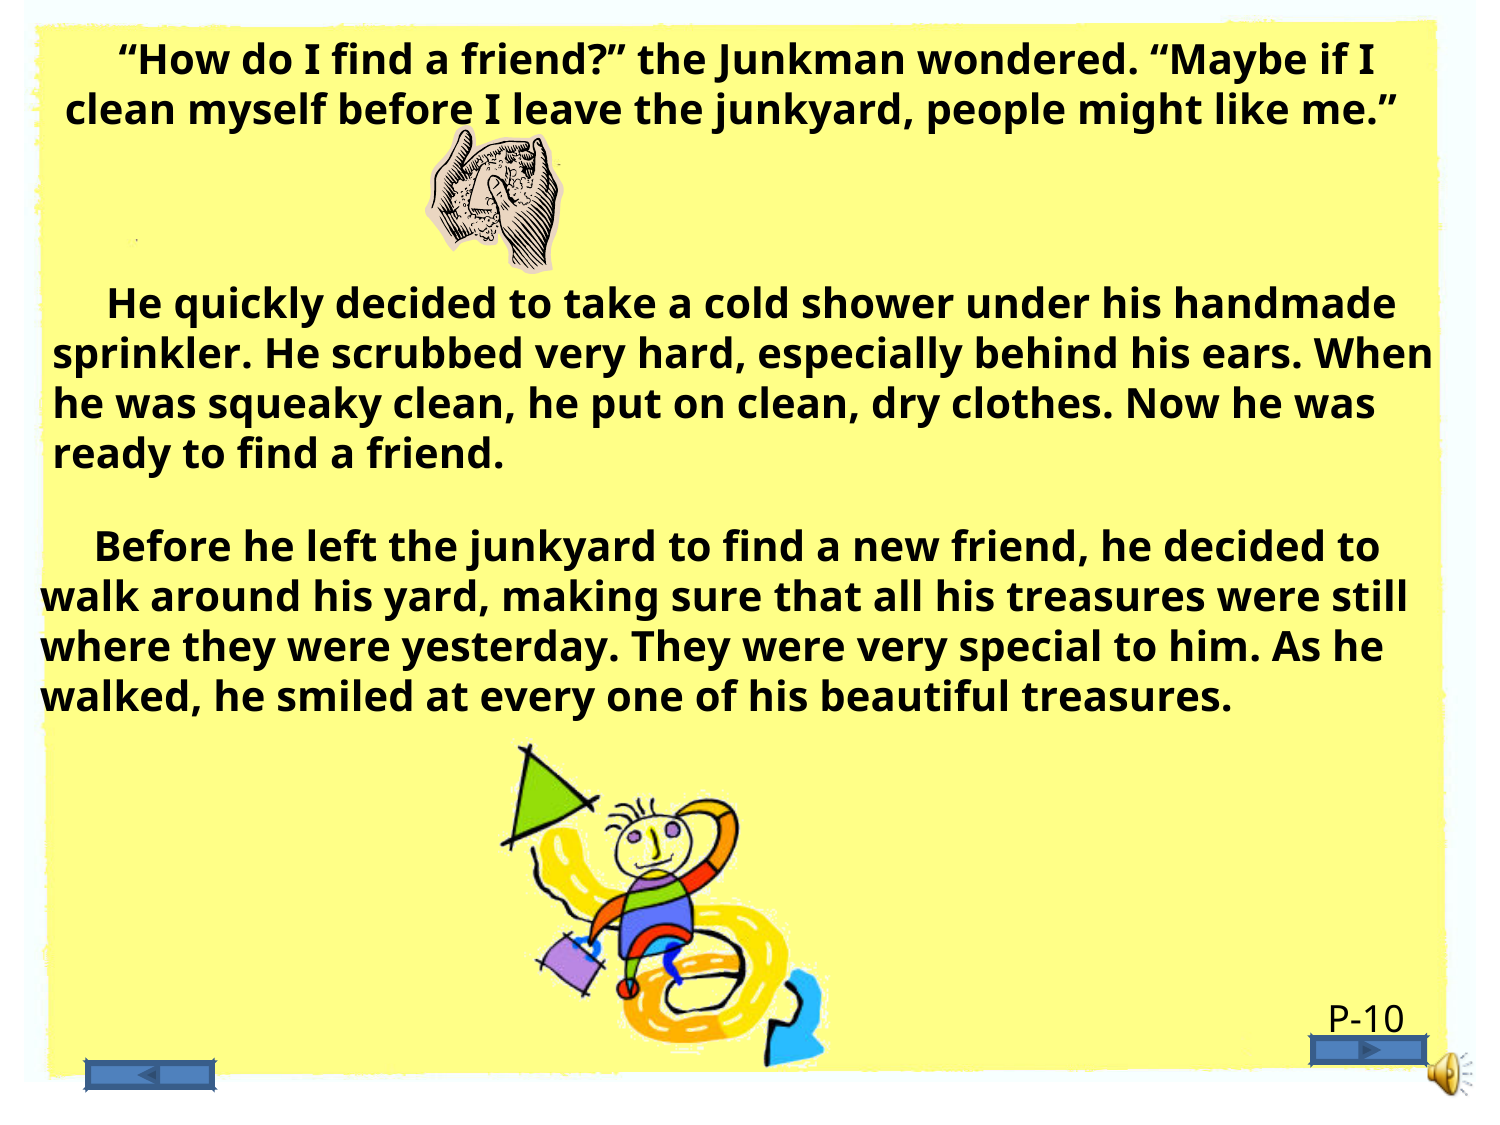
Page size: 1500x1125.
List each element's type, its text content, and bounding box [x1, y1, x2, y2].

picture [24, 0, 1477, 1102]
text_box Before he left the junkyard to find a new friend, he decided to walk around his yard, making sure that all his treasures were still where they were yesterday. They were very special to him. As he walked, he smiled at every one of his beautiful treasures. [24, 512, 1451, 728]
text_box “How do I find a friend?” the Junkman wondered. “Maybe if I clean myself before I leave the junkyard, people might like me.” [50, 24, 1451, 141]
text_box P-10 [1312, 987, 1451, 1048]
text_box He quickly decided to take a cold shower under his handmade sprinkler. He scrubbed very hard, especially behind his ears. When he was squeaky clean, he put on clean, dry clothes. Now he was ready to find a friend. [37, 268, 1450, 485]
text_box [89, 1062, 213, 1088]
text_box [1313, 1037, 1426, 1063]
